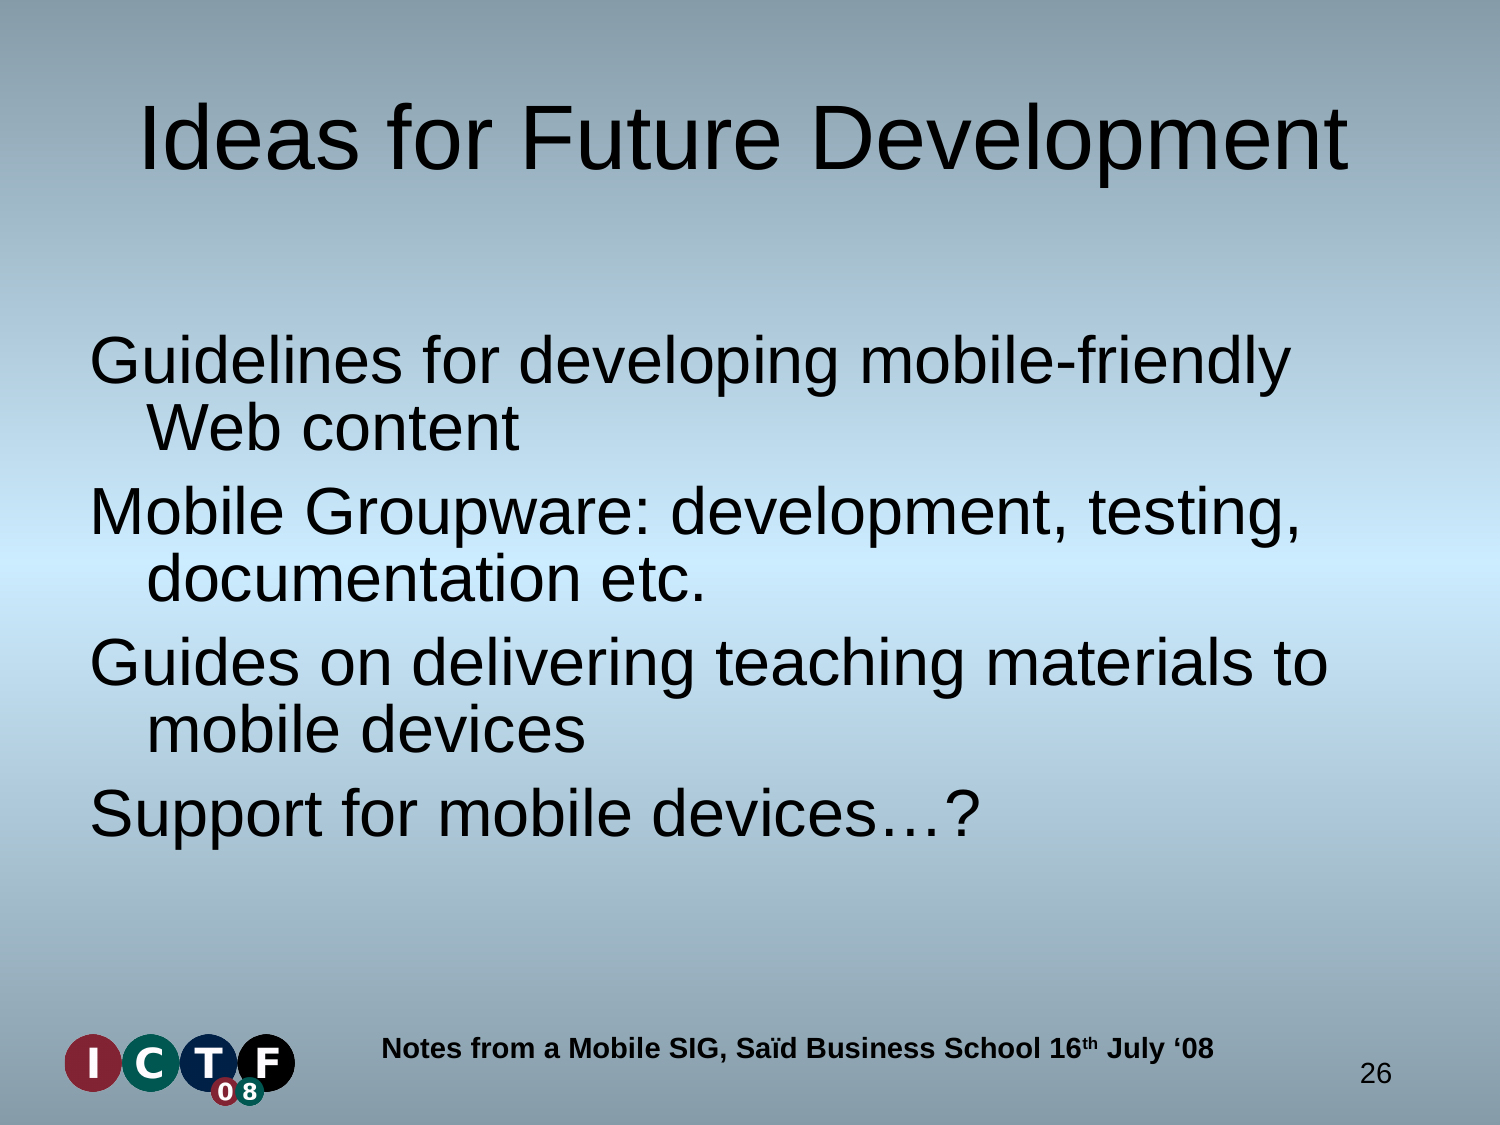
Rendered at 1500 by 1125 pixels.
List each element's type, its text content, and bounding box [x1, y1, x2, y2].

picture [64, 1034, 295, 1106]
list Guidelines for developing mobile-friendly Web content Mobile Groupware: development, testing, documentation etc. Guides on delivering teaching materials to mobile devices Support for mobile devices…? [75, 321, 1426, 941]
title Ideas for Future Development [76, 74, 1412, 201]
